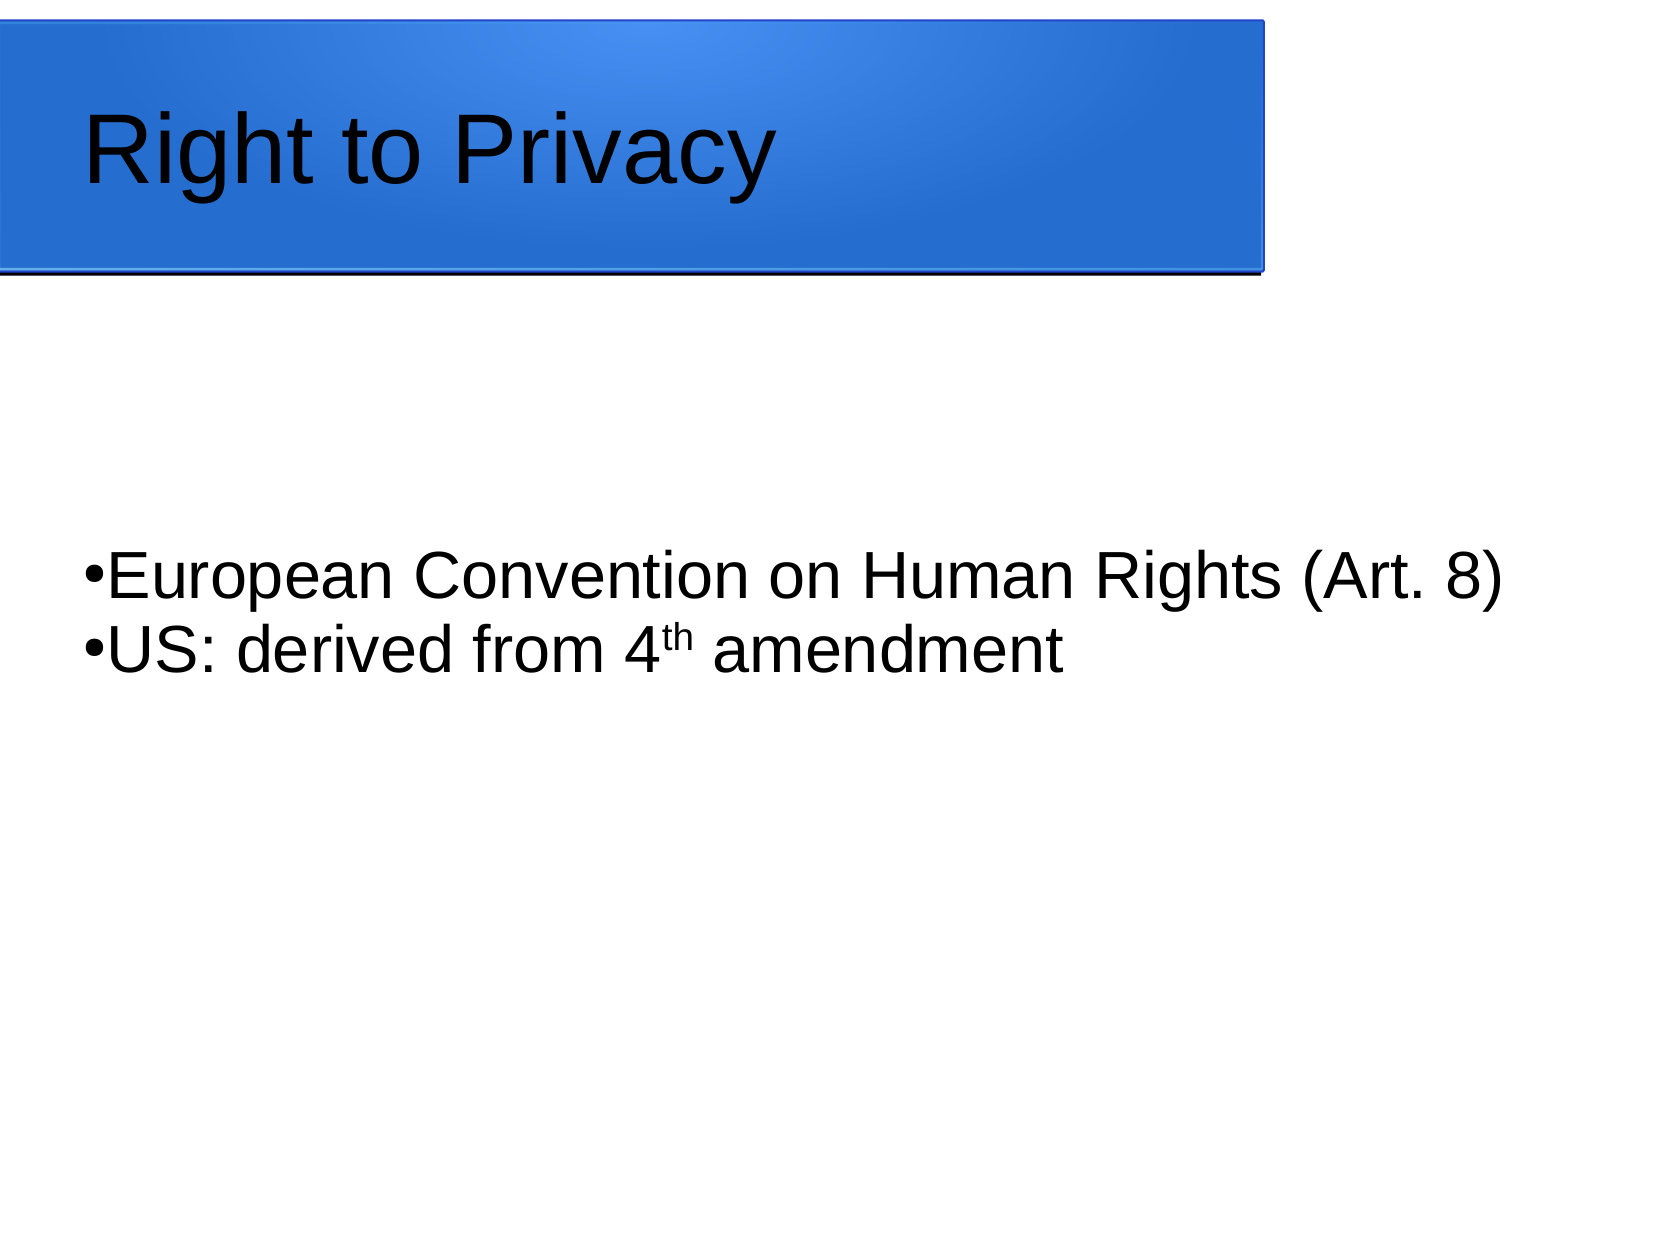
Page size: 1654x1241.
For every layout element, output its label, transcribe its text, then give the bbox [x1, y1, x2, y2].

title Right to Privacy [82, 47, 1235, 252]
subtitle European Convention on Human Rights (Art. 8) US: derived from 4th amendment [82, 290, 1571, 1010]
